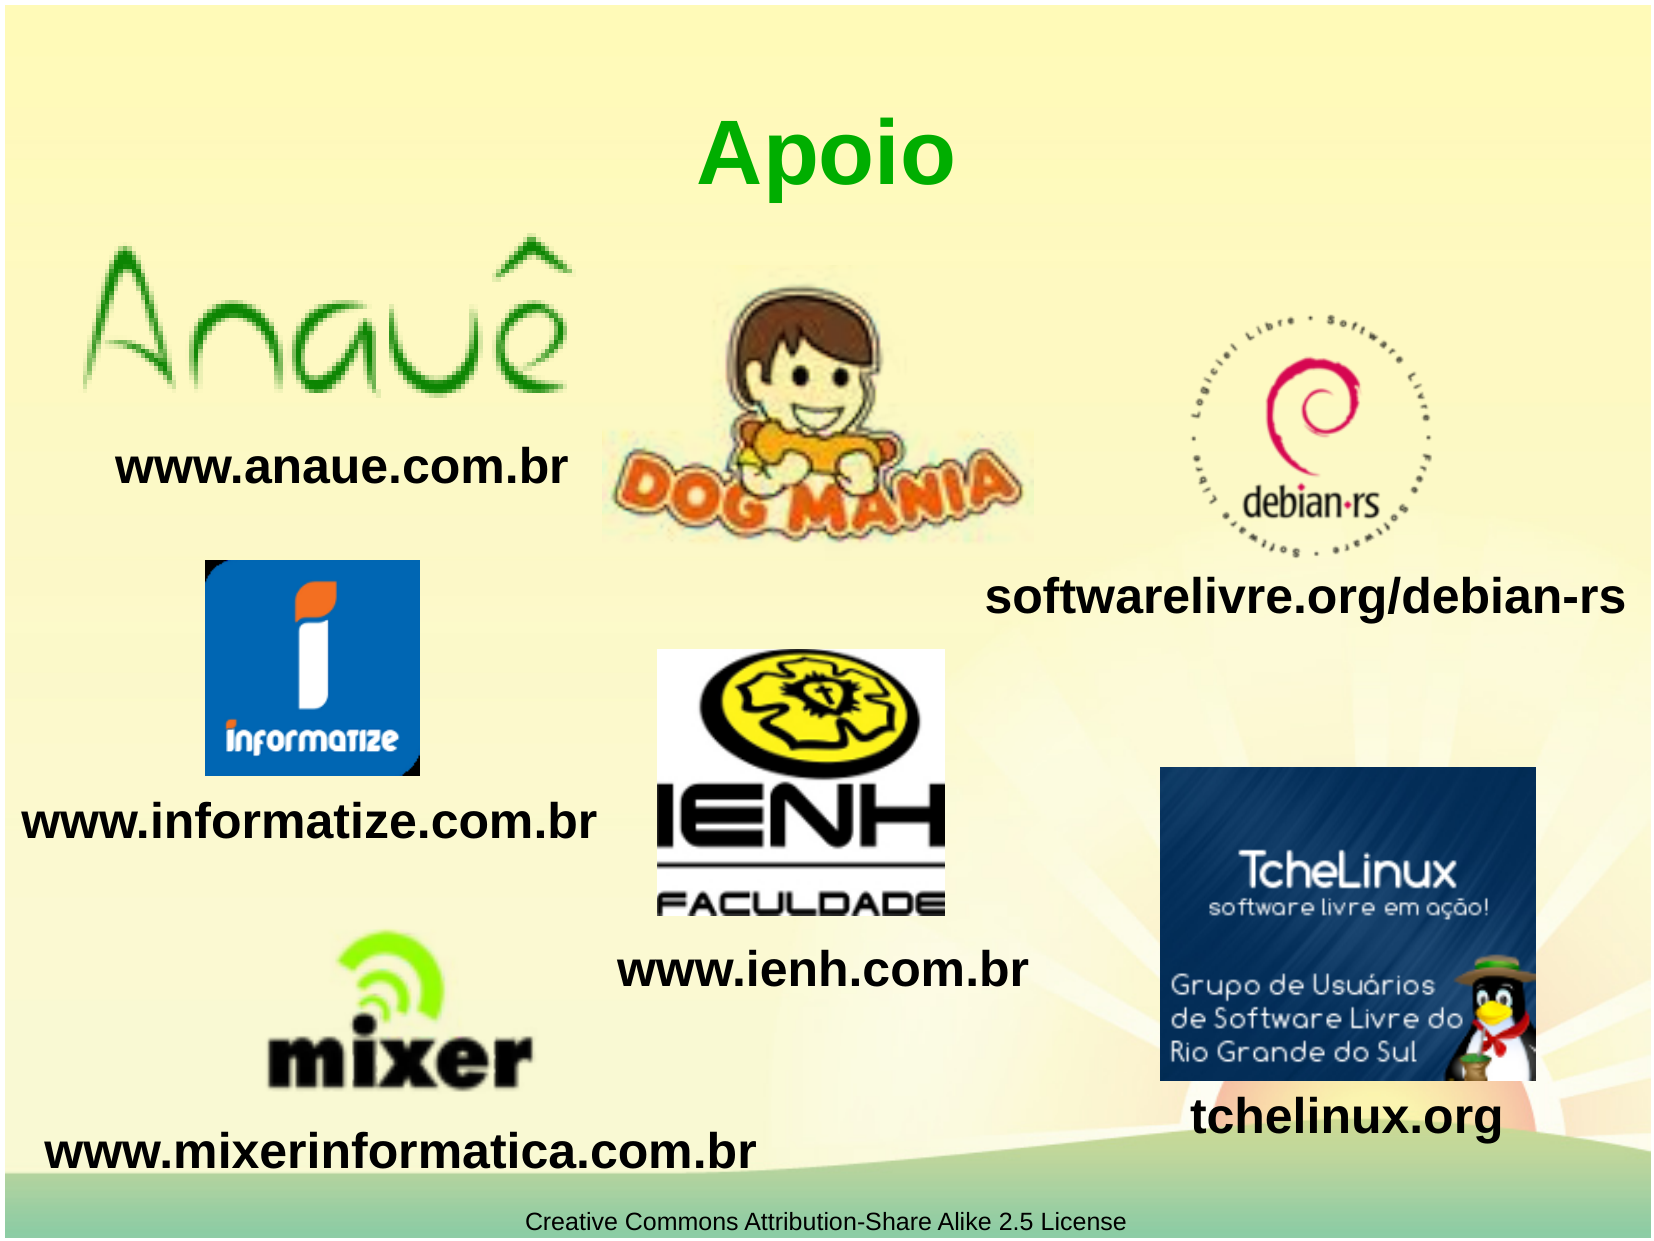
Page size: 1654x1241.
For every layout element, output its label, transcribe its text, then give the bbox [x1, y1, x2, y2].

text_box www.informatize.com.br [6, 785, 614, 857]
text_box softwarelivre.org/debian-rs [969, 561, 1642, 632]
title Apoio [82, 49, 1571, 257]
text_box www.mixerinformatica.com.br [29, 1116, 773, 1188]
text_box www.anaue.com.br [100, 431, 585, 502]
text_box tchelinux.org [1175, 1081, 1519, 1152]
picture [5, 5, 1651, 1238]
text_box www.ienh.com.br [602, 933, 1045, 1004]
